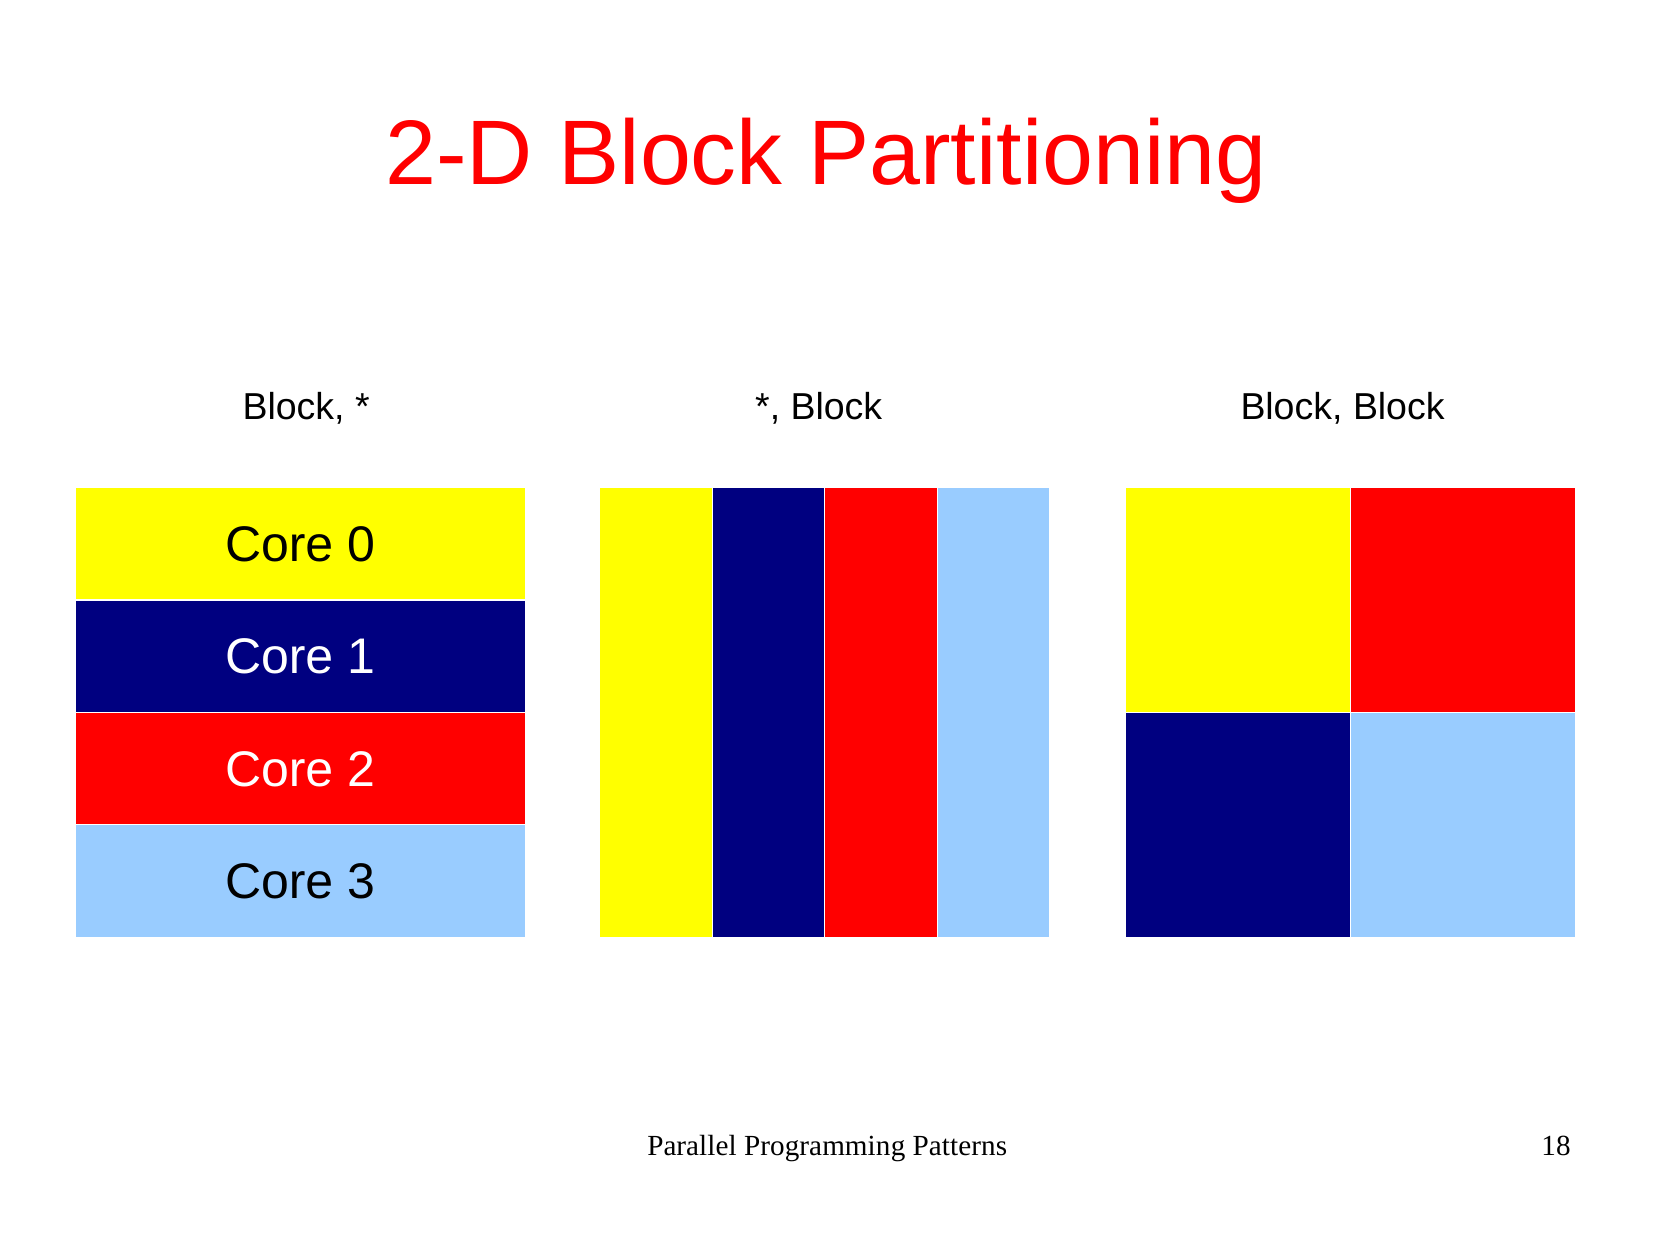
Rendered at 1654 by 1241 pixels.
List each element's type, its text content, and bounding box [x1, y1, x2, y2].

text_box Core 2 [75, 713, 526, 824]
text_box Block, * [225, 375, 388, 438]
text_box Core 1 [75, 600, 526, 713]
text_box Block, Block [1222, 375, 1463, 438]
text_box Core 0 [75, 487, 526, 600]
text_box [1125, 487, 1576, 938]
title 2-D Block Partitioning [82, 49, 1571, 257]
text_box [599, 487, 1050, 938]
text_box Core 3 [75, 824, 526, 938]
text_box *, Block [737, 375, 901, 438]
